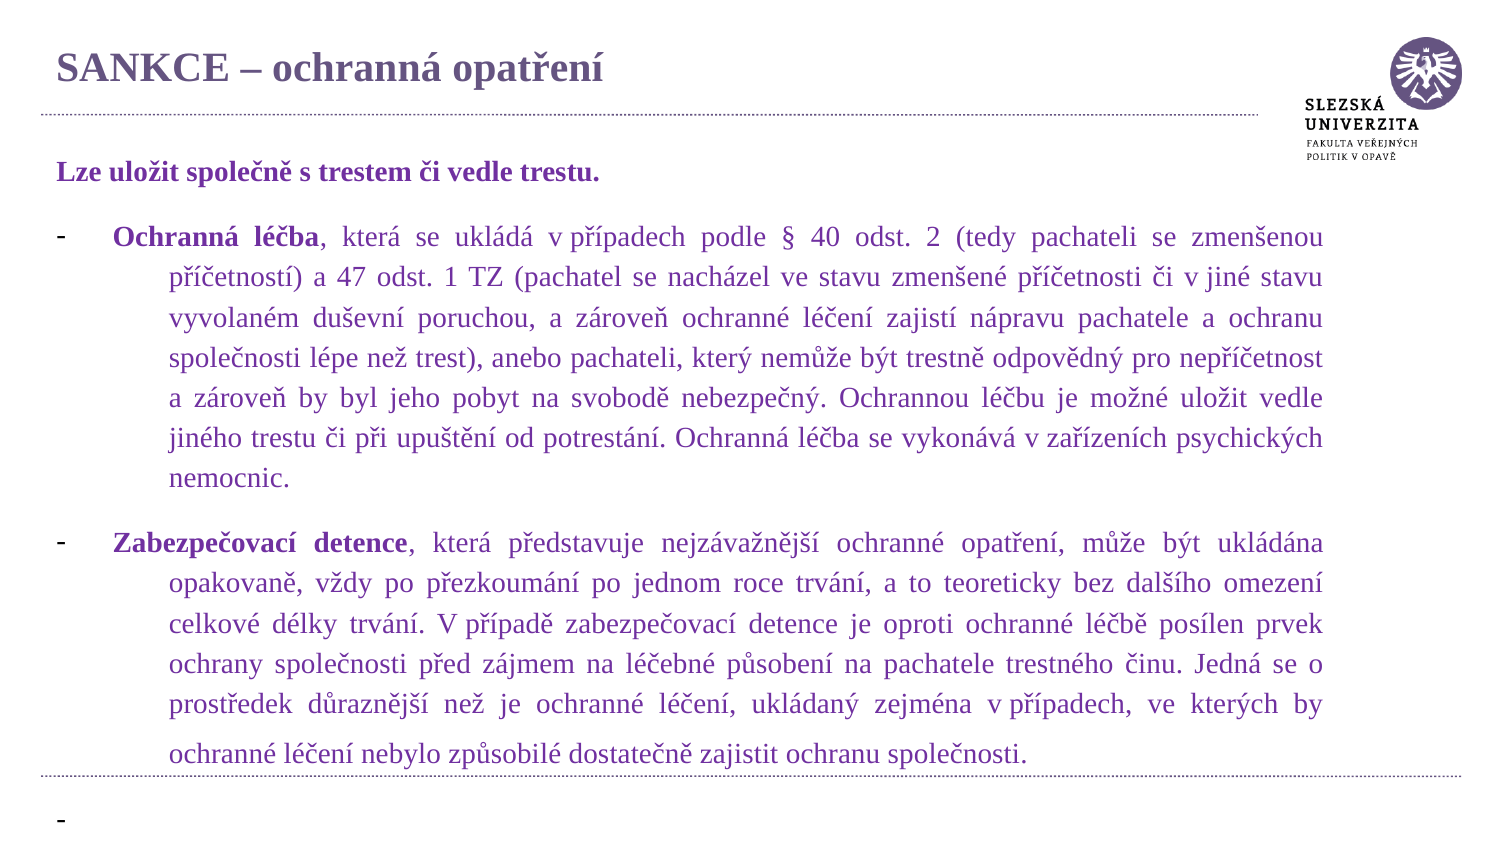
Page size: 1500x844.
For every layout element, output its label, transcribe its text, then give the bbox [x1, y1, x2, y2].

title SANKCE – ochranná opatření [41, 32, 1325, 116]
text_box Lze uložit společně s trestem či vedle trestu. Ochranná léčba, která se ukládá v případech podle § 40 odst. 2 (tedy pachateli se zmenšenou příčetností) a 47 odst. 1 TZ (pachatel se nacházel ve stavu zmenšené příčetnosti či v jiné stavu vyvolaném duševní poruchou, a zároveň ochranné léčení zajistí nápravu pachatele a ochranu společnosti lépe než trest), anebo pachateli, který nemůže být trestně odpovědný pro nepříčetnost a zároveň by byl jeho pobyt na svobodě nebezpečný. Ochrannou léčbu je možné uložit vedle jiného trestu či při upuštění od potrestání. Ochranná léčba se vykonává v zařízeních psychických nemocnic. Zabezpečovací detence, která představuje nejzávažnější ochranné opatření, může být ukládána opakovaně, vždy po přezkoumání po jednom roce trvání, a to teoreticky bez dalšího omezení celkové délky trvání. V případě zabezpečovací detence je oproti ochranné léčbě posílen prvek ochrany společnosti před zájmem na léčebné působení na pachatele trestného činu. Jedná se o prostředek důraznější než je ochranné léčení, ukládaný zejména v případech, ve kterých by ochranné léčení nebylo způsobilé dostatečně zajistit ochranu společnosti. [41, 139, 1340, 844]
